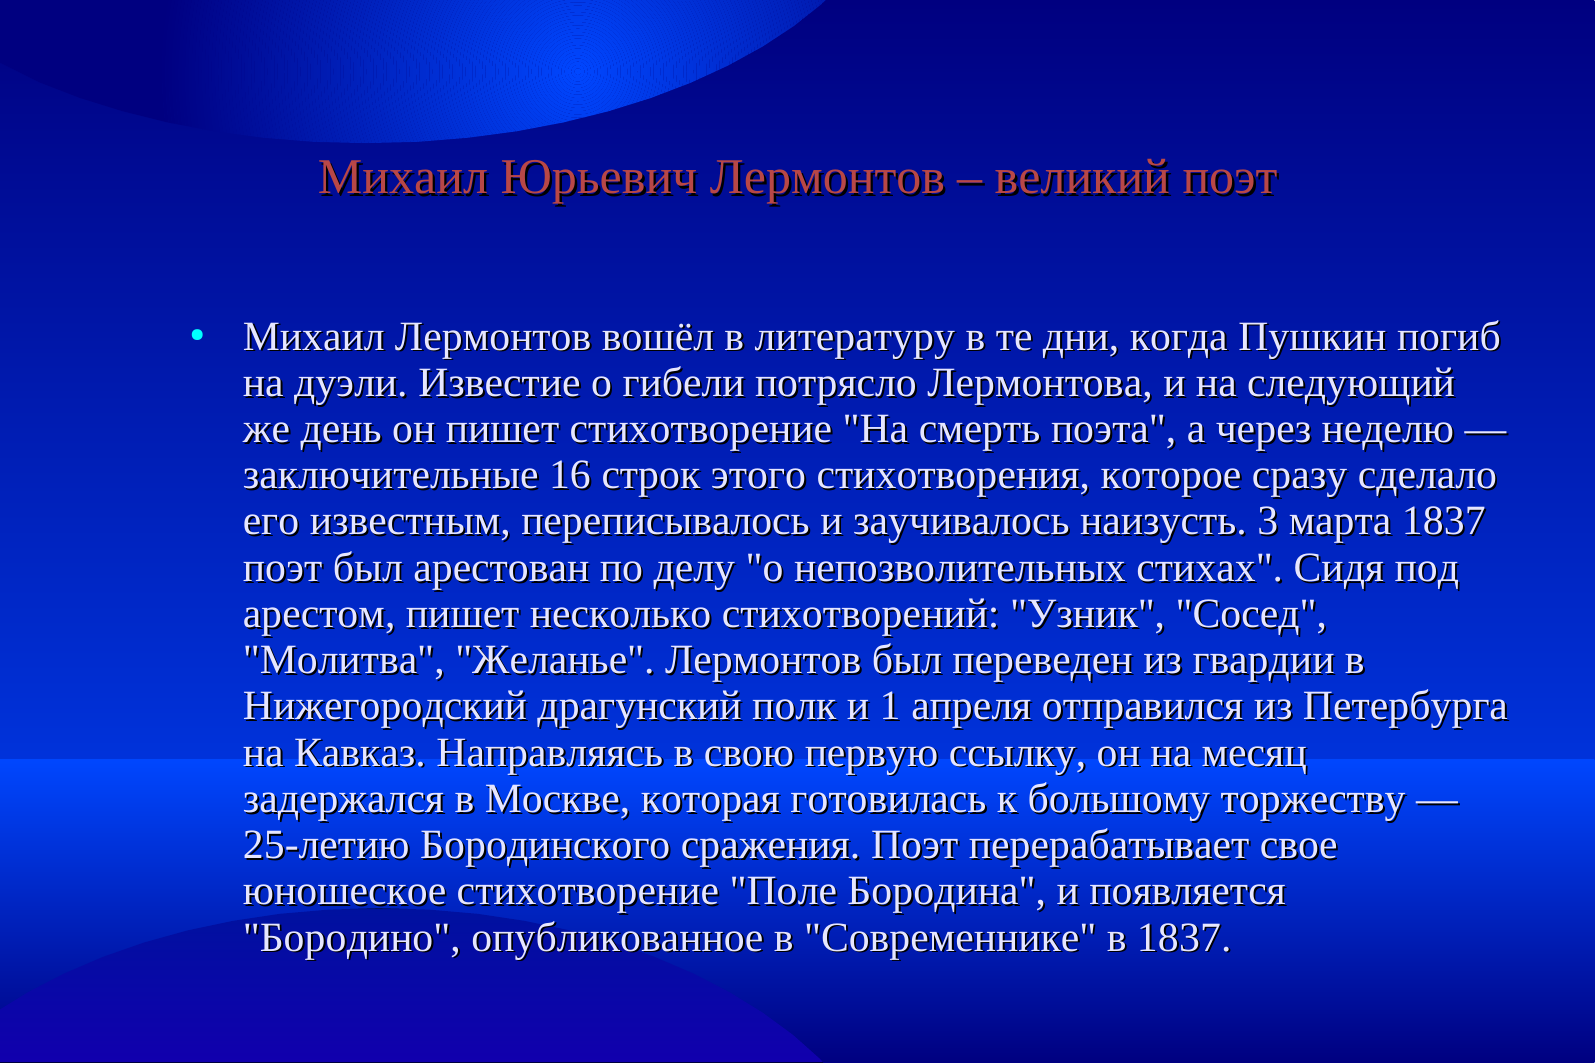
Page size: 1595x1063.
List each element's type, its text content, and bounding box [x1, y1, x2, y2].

title Михаил Юрьевич Лермонтов – великий поэт [117, 88, 1479, 266]
list Михаил Лермонтов вошёл в литературу в те дни, когда Пушкин погиб на дуэли. Известие о гибели потрясло Лермонтова, и на следующий же день он пишет стихотворение "На смерть поэта", а через неделю — заключительные 16 строк этого стихотворения, которое сразу сделало его известным, переписывалось и заучивалось наизусть. 3 марта 1837 поэт был арестован по делу "о непозволительных стихах". Сидя под арестом, пишет несколько стихотворений: "Узник", "Сосед", "Молитва", "Желанье". Лермонтов был переведен из гвардии в Нижегородский драгунский полк и 1 апреля отправился из Петербурга на Кавказ. Направляясь в свою первую ссылку, он на месяц задержался в Москве, которая готовилась к большому торжеству — 25-летию Бородинского сражения. Поэт перерабатывает свое юношеское стихотворение "Поле Бородина", и появляется "Бородино", опубликованное в "Современнике" в 1837. [172, 312, 1514, 983]
